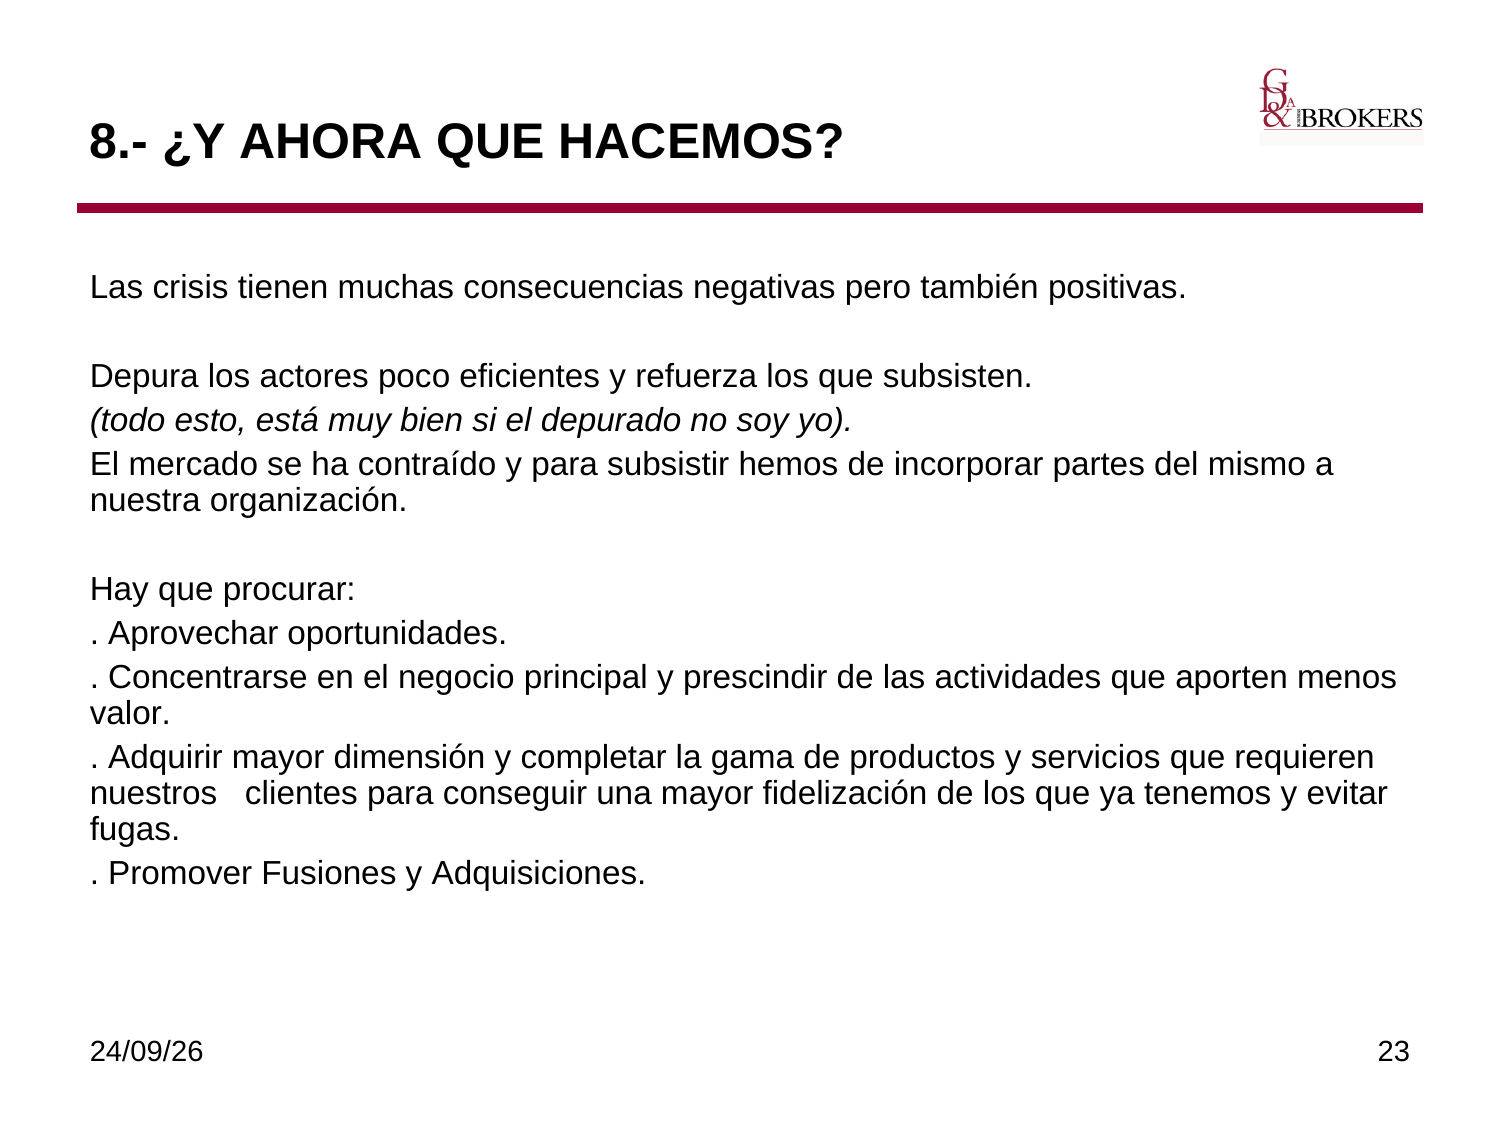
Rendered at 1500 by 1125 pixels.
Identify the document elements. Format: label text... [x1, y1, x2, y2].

title 8.- ¿Y AHORA QUE HACEMOS? [75, 45, 1426, 233]
list Las crisis tienen muchas consecuencias negativas pero también positivas. Depura los actores poco eficientes y refuerza los que subsisten. (todo esto, está muy bien si el depurado no soy yo). El mercado se ha contraído y para subsistir hemos de incorporar partes del mismo a nuestra organización. Hay que procurar: . Aprovechar oportunidades. . Concentrarse en el negocio principal y prescindir de las actividades que aporten menos valor. . Adquirir mayor dimensión y completar la gama de productos y servicios que requieren nuestros clientes para conseguir una mayor fidelización de los que ya tenemos y evitar fugas. . Promover Fusiones y Adquisiciones. [75, 262, 1426, 1006]
